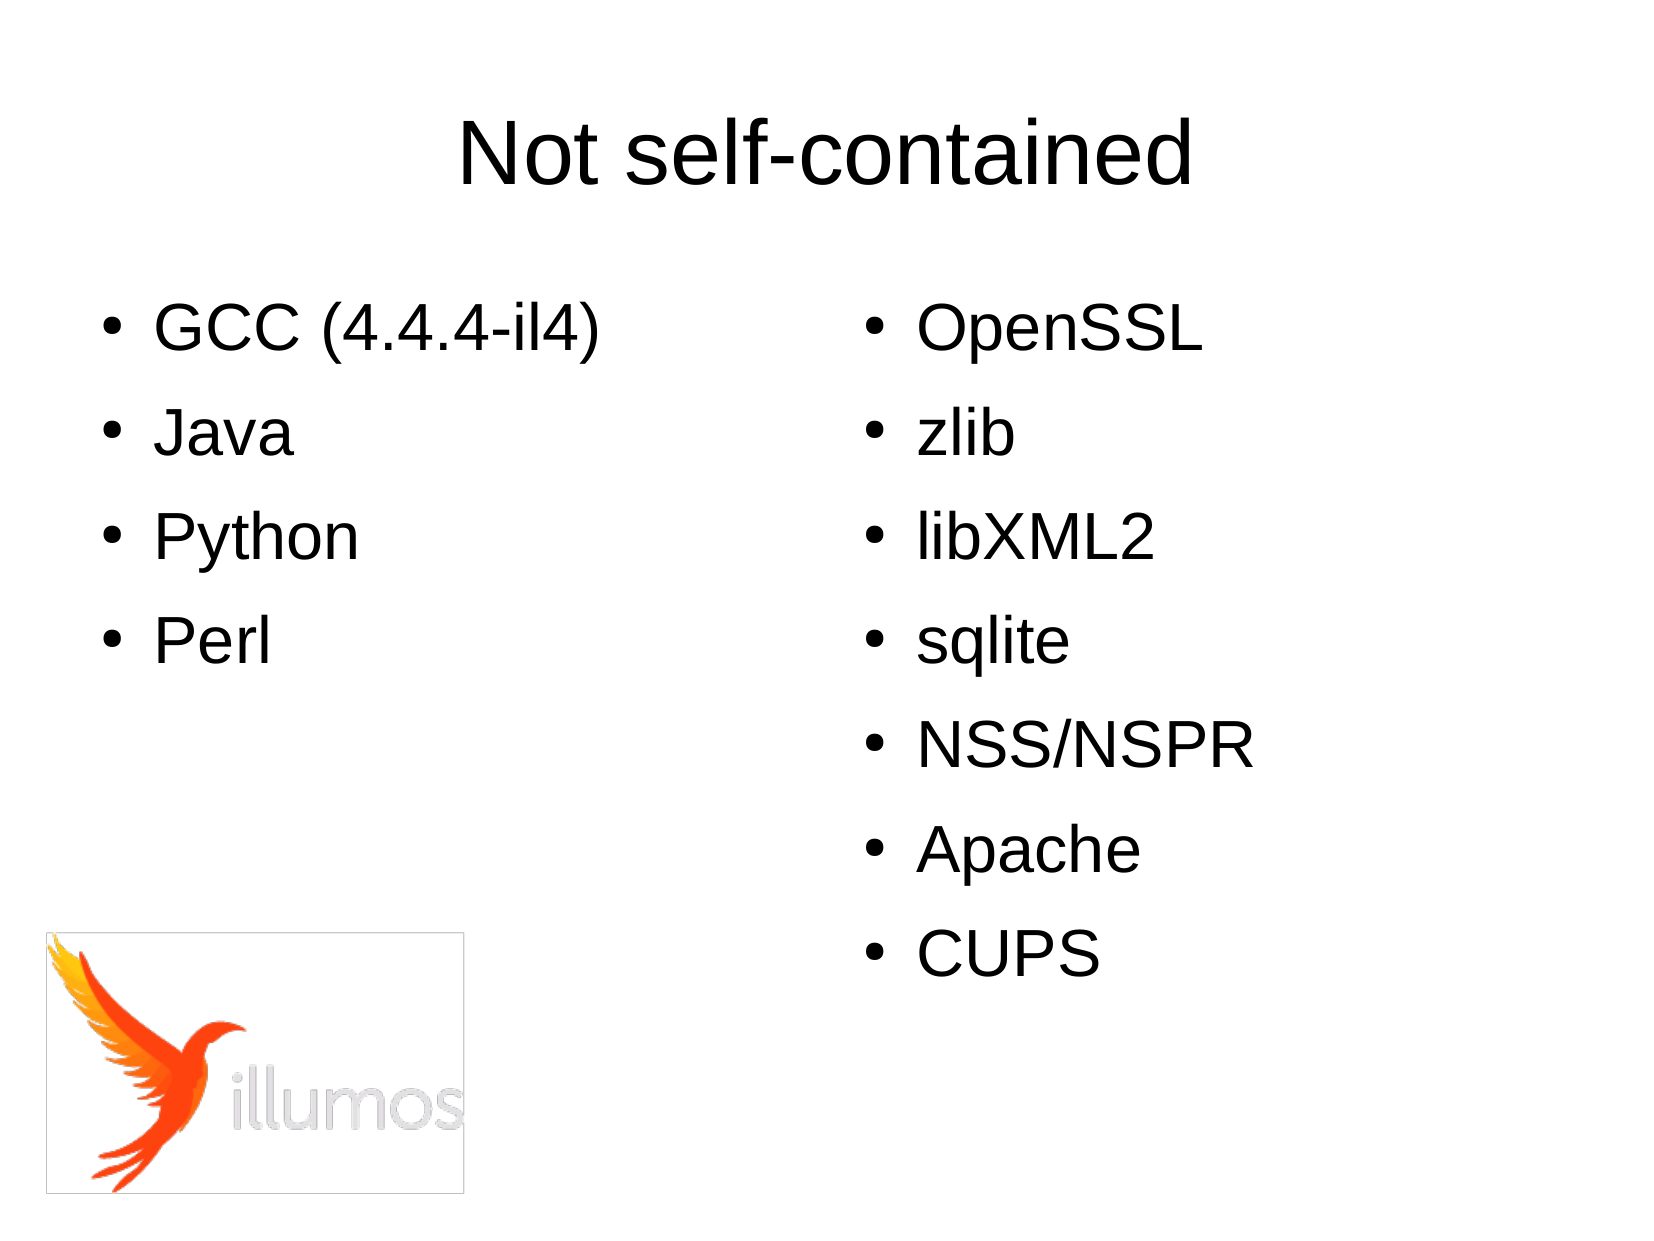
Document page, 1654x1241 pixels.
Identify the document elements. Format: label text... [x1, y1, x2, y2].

title Not self-contained [82, 49, 1571, 257]
list OpenSSL zlib libXML2 sqlite NSS/NSPR Apache CUPS [845, 290, 1572, 1010]
picture [0, 886, 511, 1241]
list GCC (4.4.4-il4) Java Python Perl [82, 290, 809, 1010]
